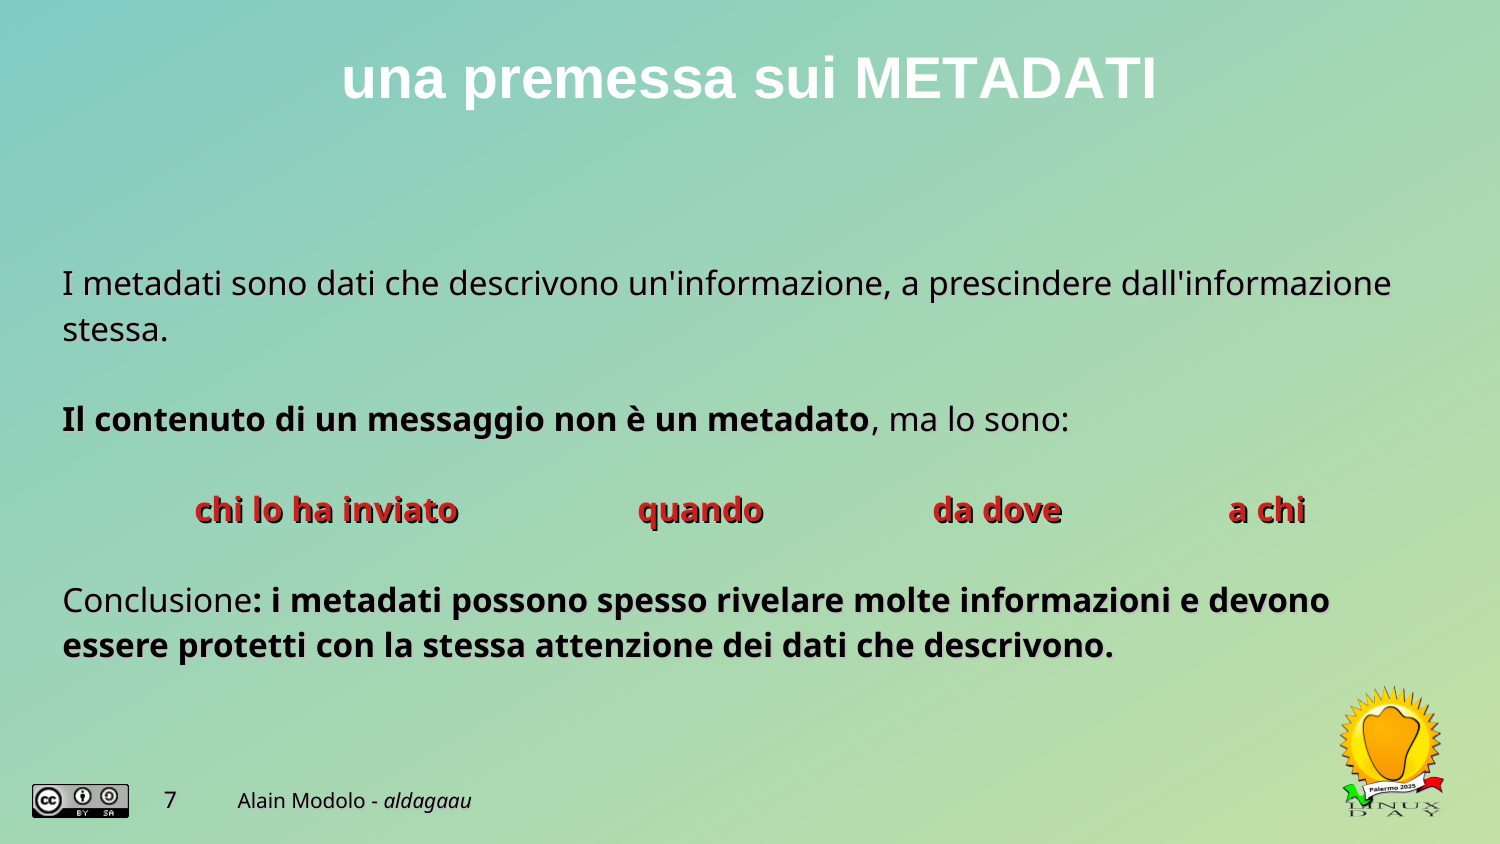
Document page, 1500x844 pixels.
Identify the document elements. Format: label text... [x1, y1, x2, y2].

picture [32, 784, 129, 818]
picture [1233, 670, 1500, 844]
title una premessa sui METADATI [292, 9, 1208, 148]
text_box I metadati sono dati che descrivono un'informazione, a prescindere dall'informazione stessa. Il contenuto di un messaggio non è un metadato, ma lo sono: chi lo ha inviato quando da dove a chi Conclusione: i metadati possono spesso rivelare molte informazioni e devono essere protetti con la stessa attenzione dei dati che descrivono. [47, 252, 1453, 675]
